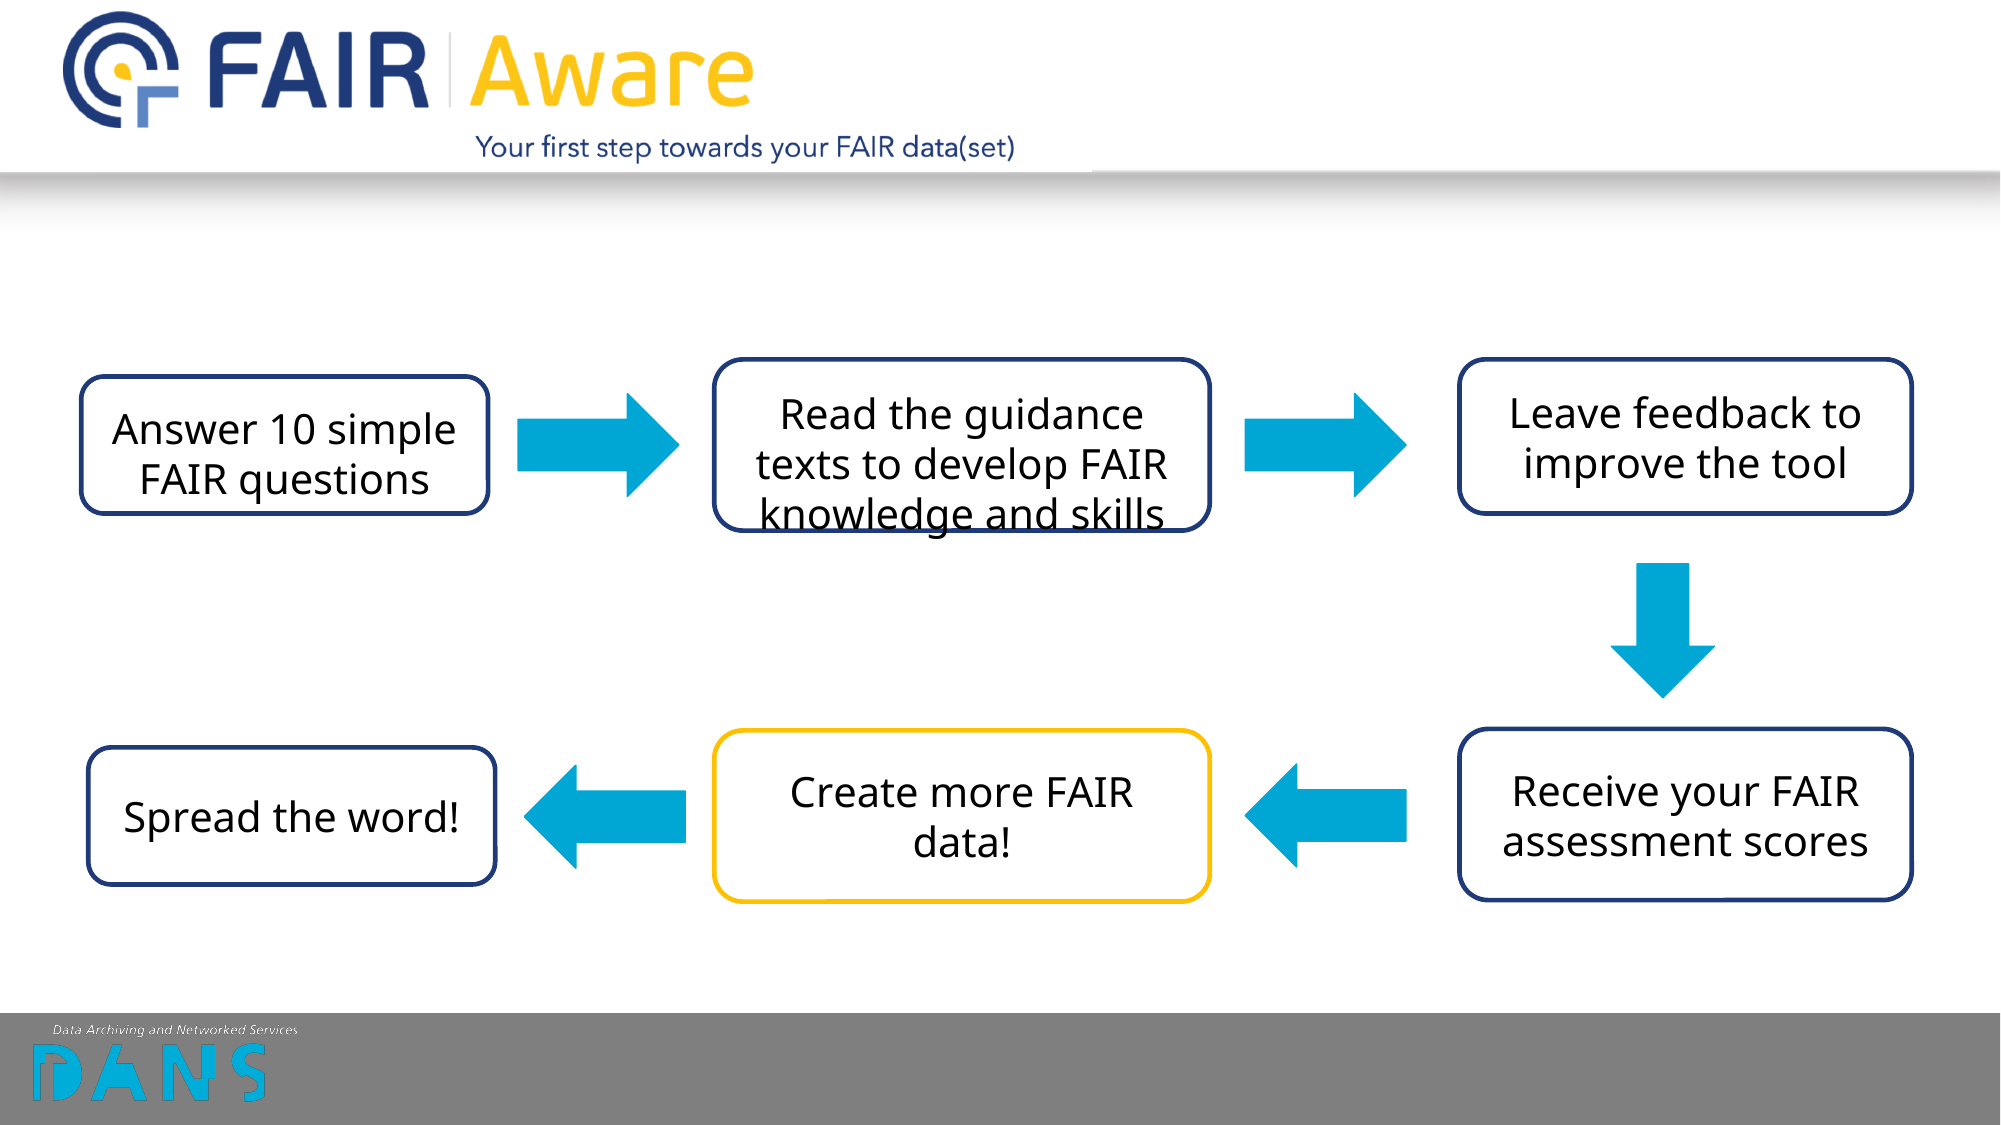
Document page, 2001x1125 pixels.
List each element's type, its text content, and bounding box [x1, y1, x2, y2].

text_box Spread the word! [88, 747, 496, 885]
text_box [518, 393, 679, 497]
text_box [524, 765, 686, 869]
text_box Answer 10 simple FAIR questions [81, 376, 489, 514]
text_box Read the guidance texts to develop FAIR knowledge and skills [714, 359, 1210, 531]
text_box [1245, 764, 1406, 867]
text_box Create more FAIR data! [714, 730, 1210, 902]
text_box [1611, 563, 1715, 698]
text_box Leave feedback to improve the tool [1459, 359, 1912, 514]
text_box [1245, 393, 1406, 497]
text_box Receive your FAIR assessment scores [1459, 728, 1912, 901]
picture [0, 0, 1092, 172]
